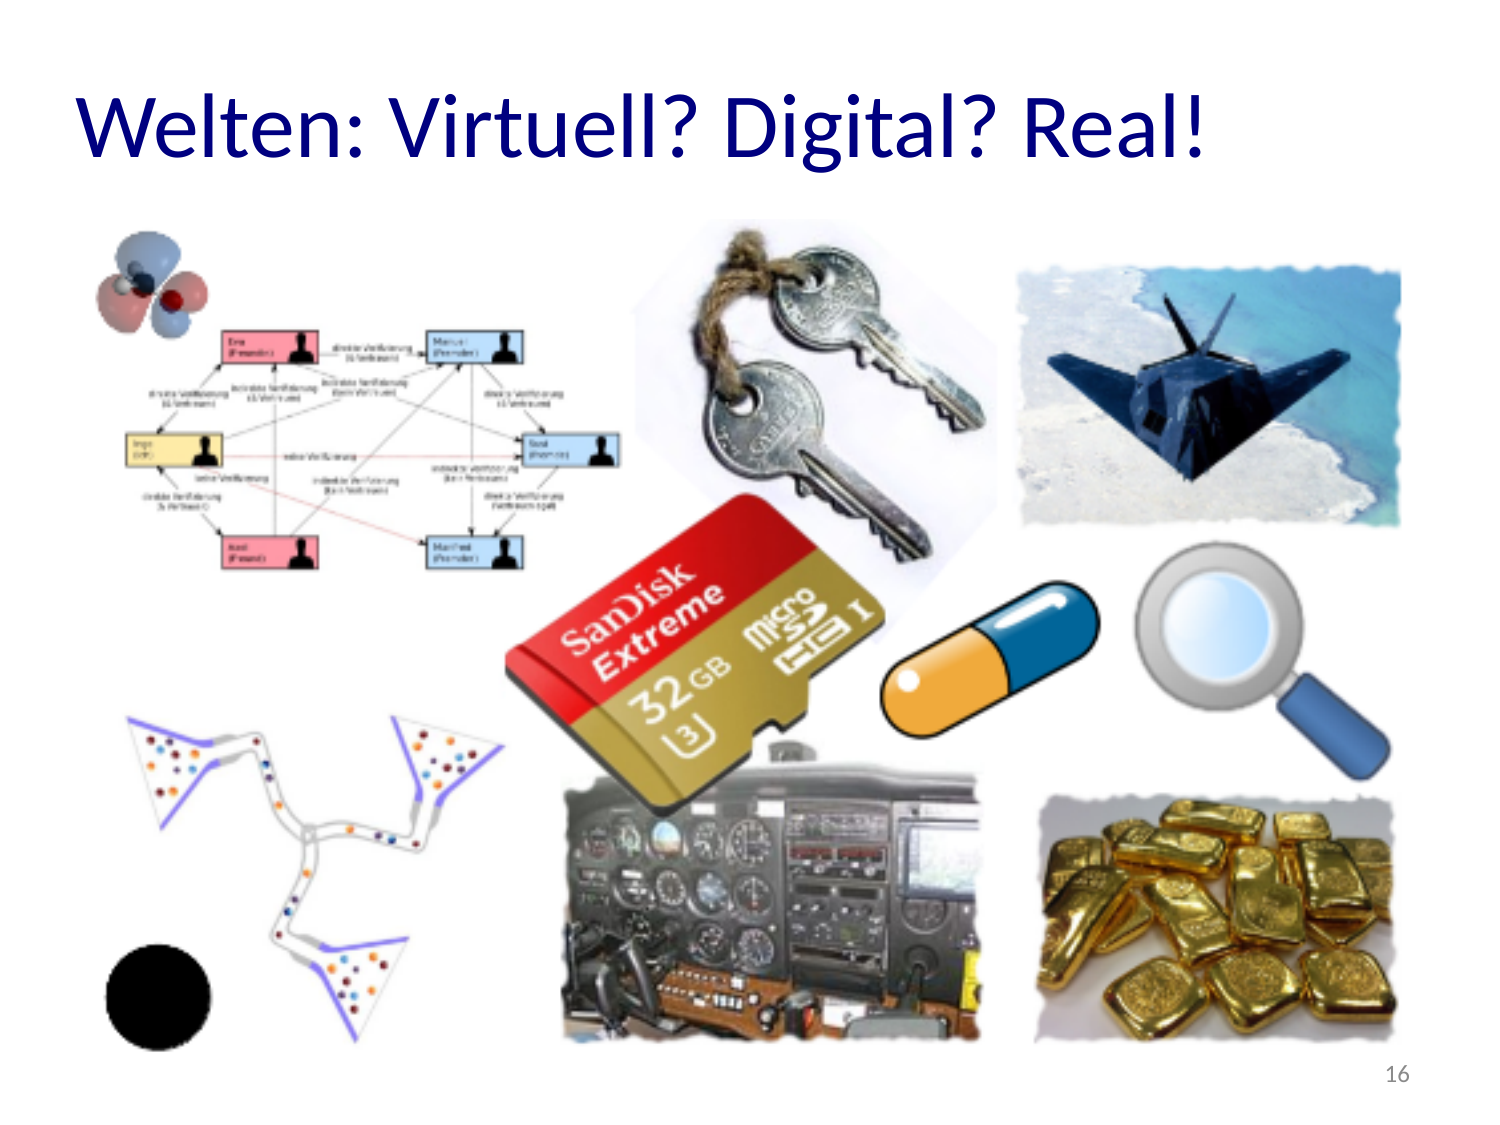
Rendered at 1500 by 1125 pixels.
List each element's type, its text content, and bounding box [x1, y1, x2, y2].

title Welten: Virtuell? Digital? Real! [75, 47, 1425, 231]
picture [86, 219, 1415, 1060]
